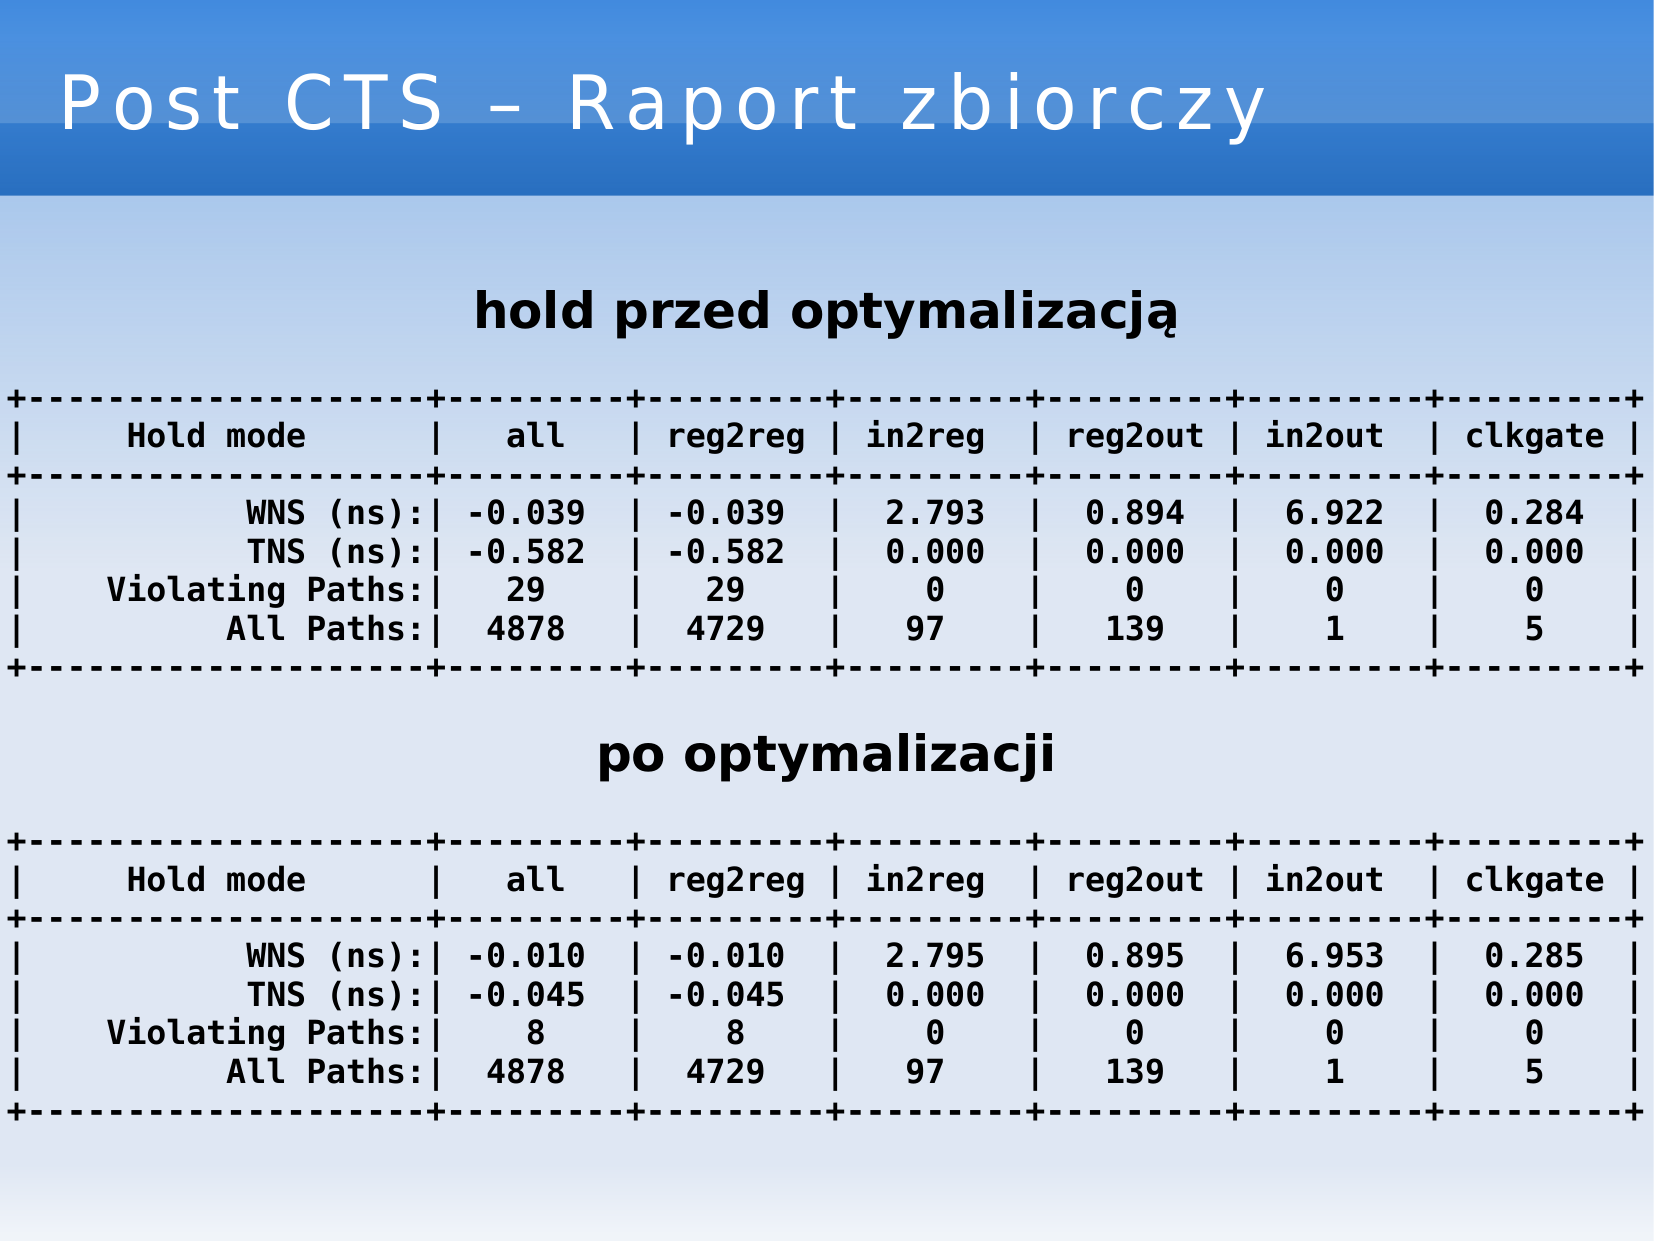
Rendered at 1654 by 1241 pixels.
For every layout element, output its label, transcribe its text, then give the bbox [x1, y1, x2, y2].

title Post CTS – Raport zbiorczy [59, 29, 1447, 178]
picture [0, 0, 1654, 1241]
text_box hold przed optymalizacją +--------------------+---------+---------+---------+---------+---------+---------+ | Hold mode | all | reg2reg | in2reg | reg2out | in2out | clkgate | +--------------------+---------+---------+---------+---------+---------+---------+ | WNS (ns):| -0.039 | -0.039 | 2.793 | 0.894 | 6.922 | 0.284 | | TNS (ns):| -0.582 | -0.582 | 0.000 | 0.000 | 0.000 | 0.000 | | Violating Paths:| 29 | 29 | 0 | 0 | 0 | 0 | | All Paths:| 4878 | 4729 | 97 | 139 | 1 | 5 | +--------------------+---------+---------+---------+---------+---------+---------+ po optymalizacji +--------------------+---------+---------+---------+---------+---------+---------+ | Hold mode | all | reg2reg | in2reg | reg2out | in2out | clkgate | +--------------------+---------+---------+---------+---------+---------+---------+ | WNS (ns):| -0.010 | -0.010 | 2.795 | 0.895 | 6.953 | 0.285 | | TNS (ns):| -0.045 | -0.045 | 0.000 | 0.000 | 0.000 | 0.000 | | Violating Paths:| 8 | 8 | 0 | 0 | 0 | 0 | | All Paths:| 4878 | 4729 | 97 | 139 | 1 | 5 | +--------------------+---------+---------+---------+---------+---------+---------+ [29, 271, 1625, 1140]
